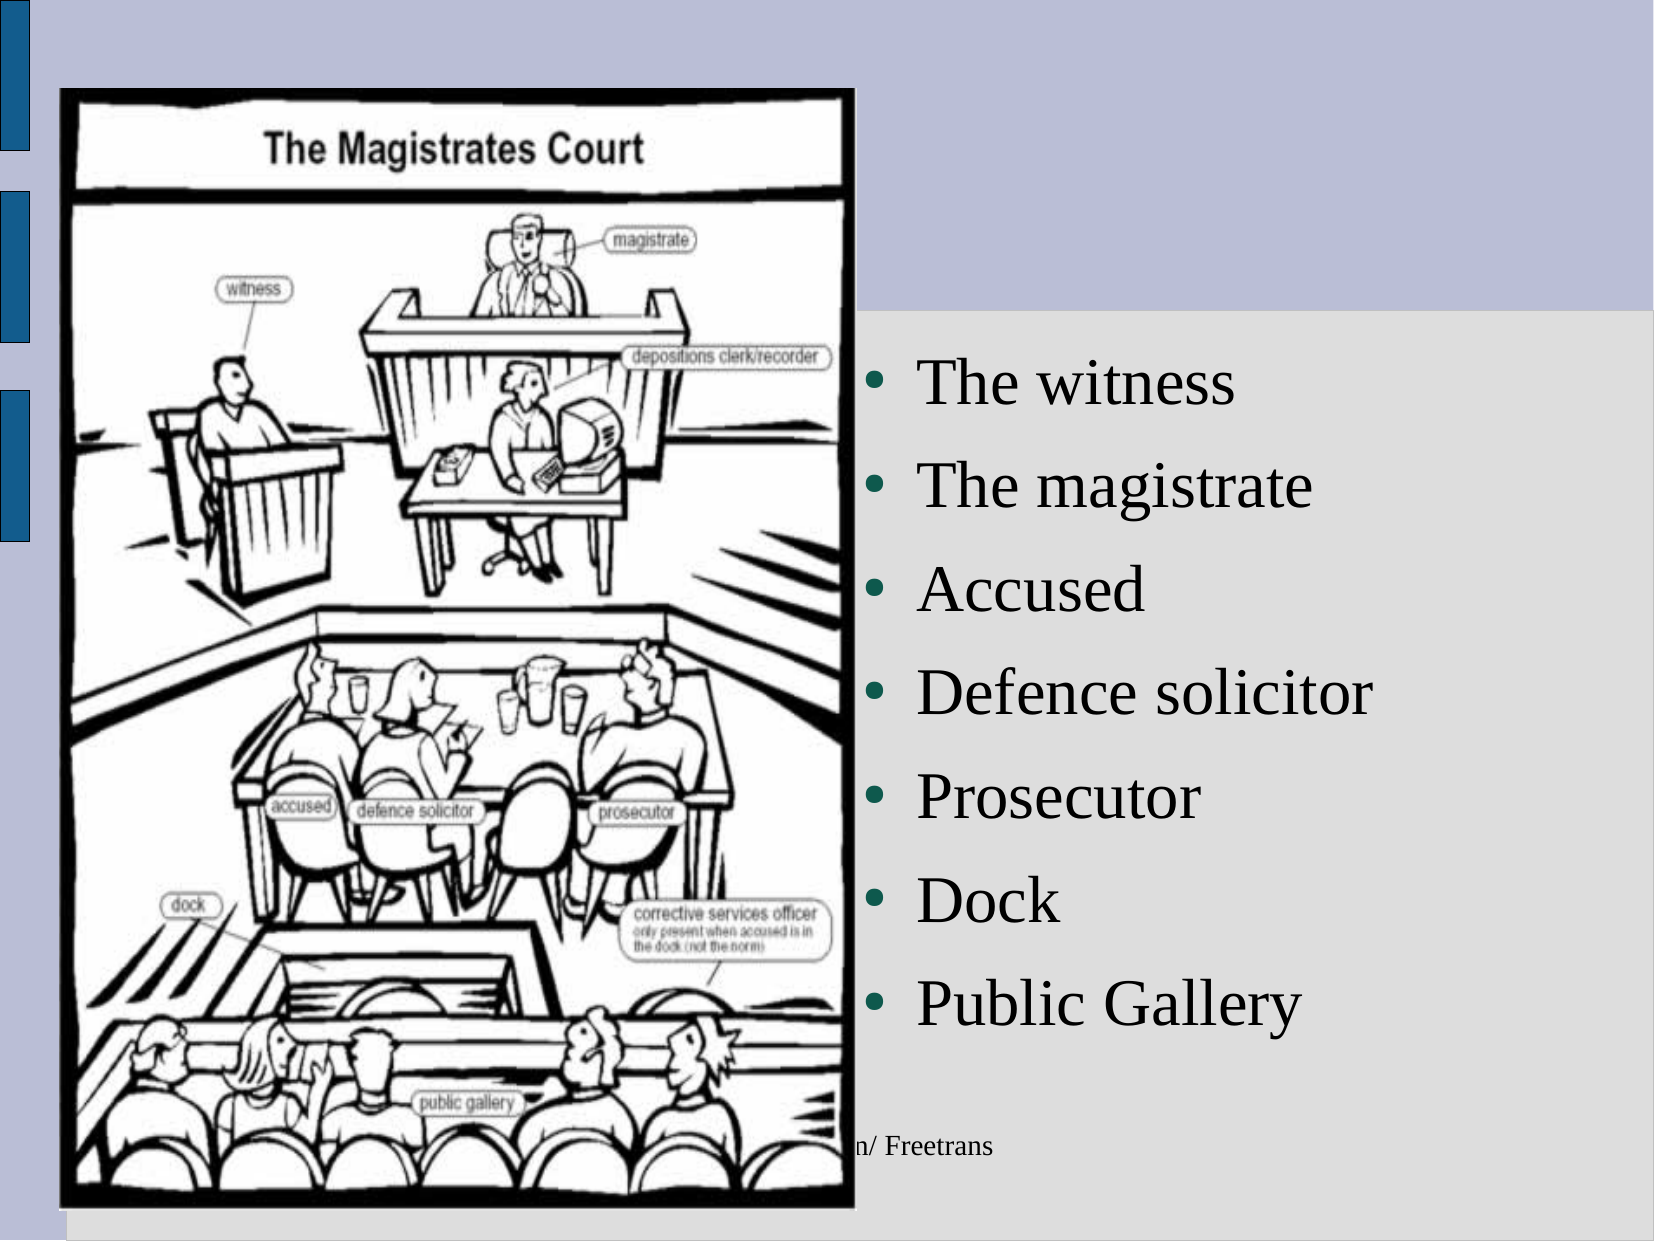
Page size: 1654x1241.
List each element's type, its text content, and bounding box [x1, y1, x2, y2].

picture [59, 88, 857, 1211]
list The witness The magistrate Accused Defence solicitor Prosecutor Dock Public Gallery [857, 344, 1535, 1127]
